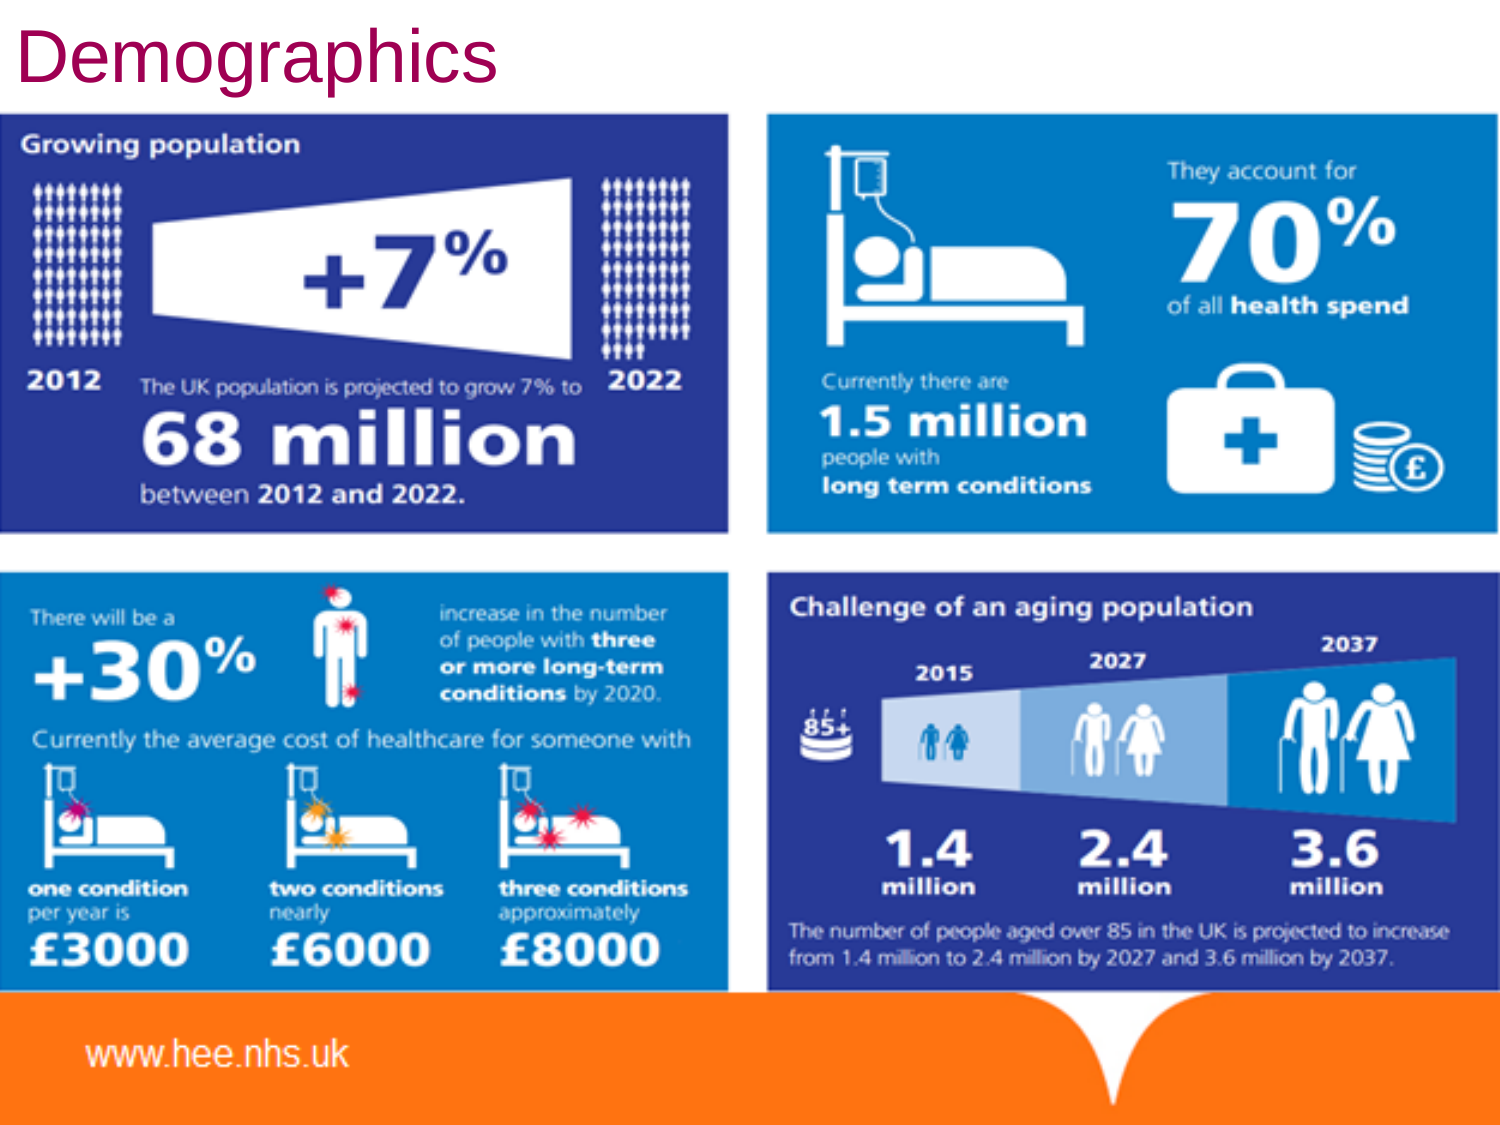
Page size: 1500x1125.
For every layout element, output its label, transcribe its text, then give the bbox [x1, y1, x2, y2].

title Demographics [0, 0, 1226, 152]
picture [0, 0, 1500, 1125]
